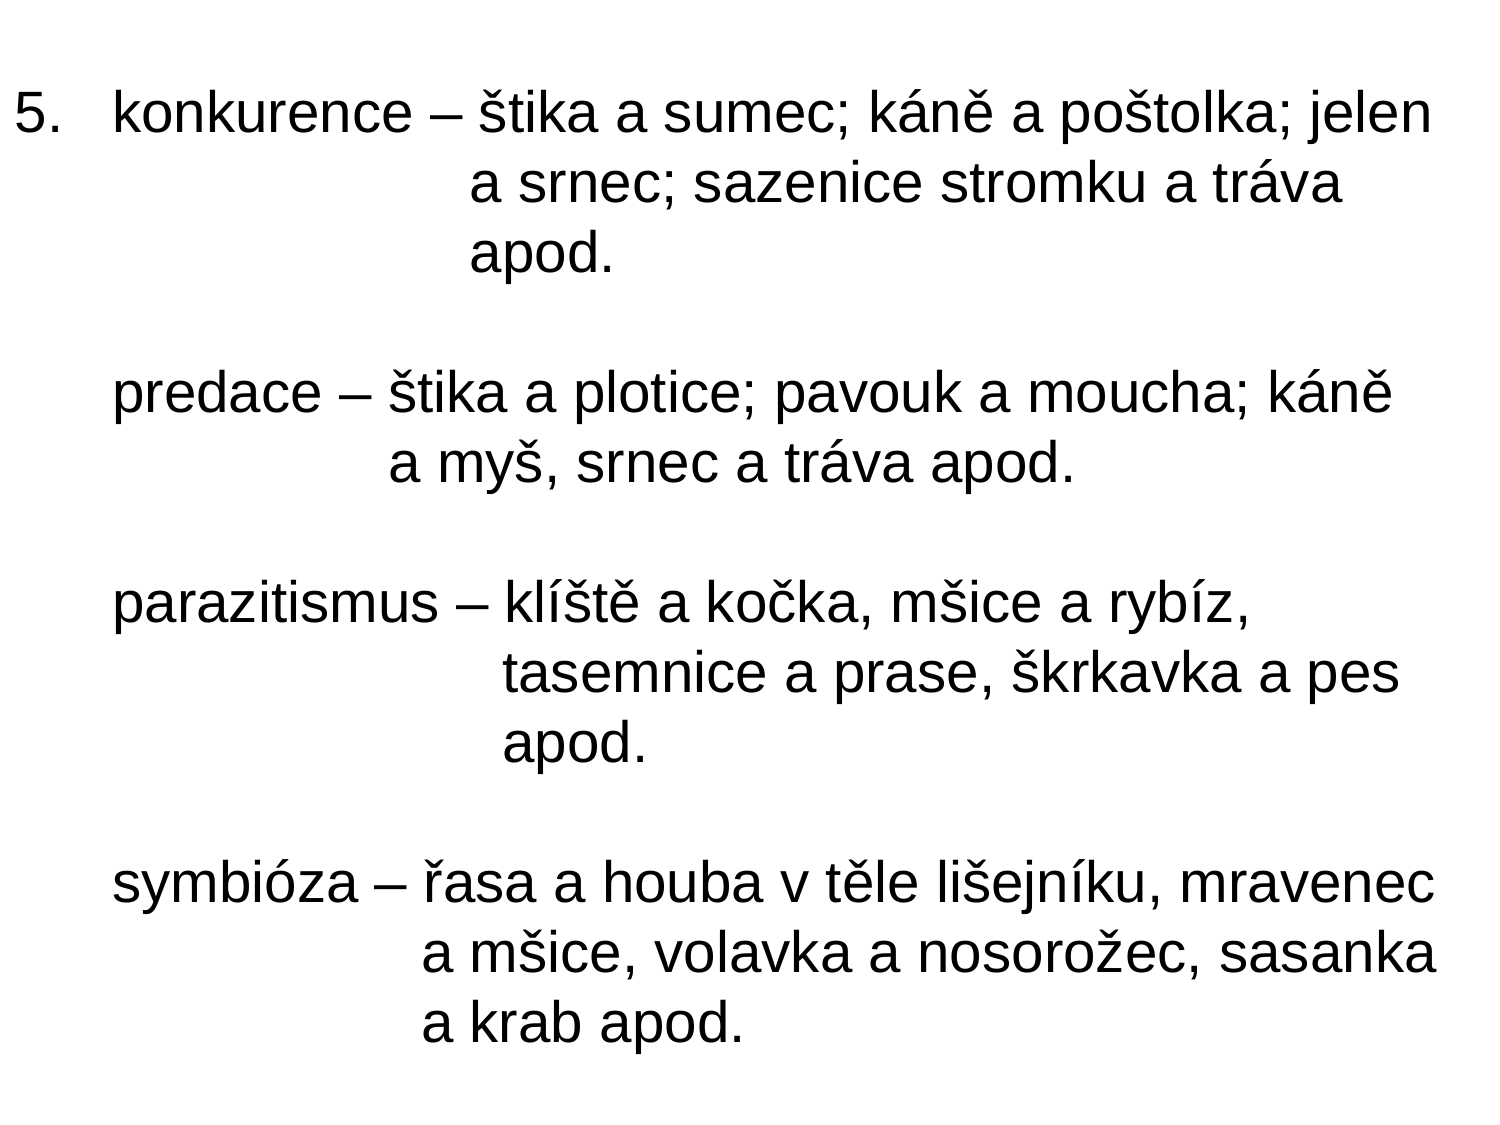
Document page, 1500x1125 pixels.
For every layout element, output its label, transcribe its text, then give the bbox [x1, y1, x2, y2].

text_box 5. konkurence – štika a sumec; káně a poštolka; jelen a srnec; sazenice stromku a tráva apod. predace – štika a plotice; pavouk a moucha; káně a myš, srnec a tráva apod. parazitismus – klíště a kočka, mšice a rybíz, tasemnice a prase, škrkavka a pes apod. symbióza – řasa a houba v těle lišejníku, mravenec a mšice, volavka a nosorožec, sasanka a krab apod. [0, 66, 1500, 1125]
